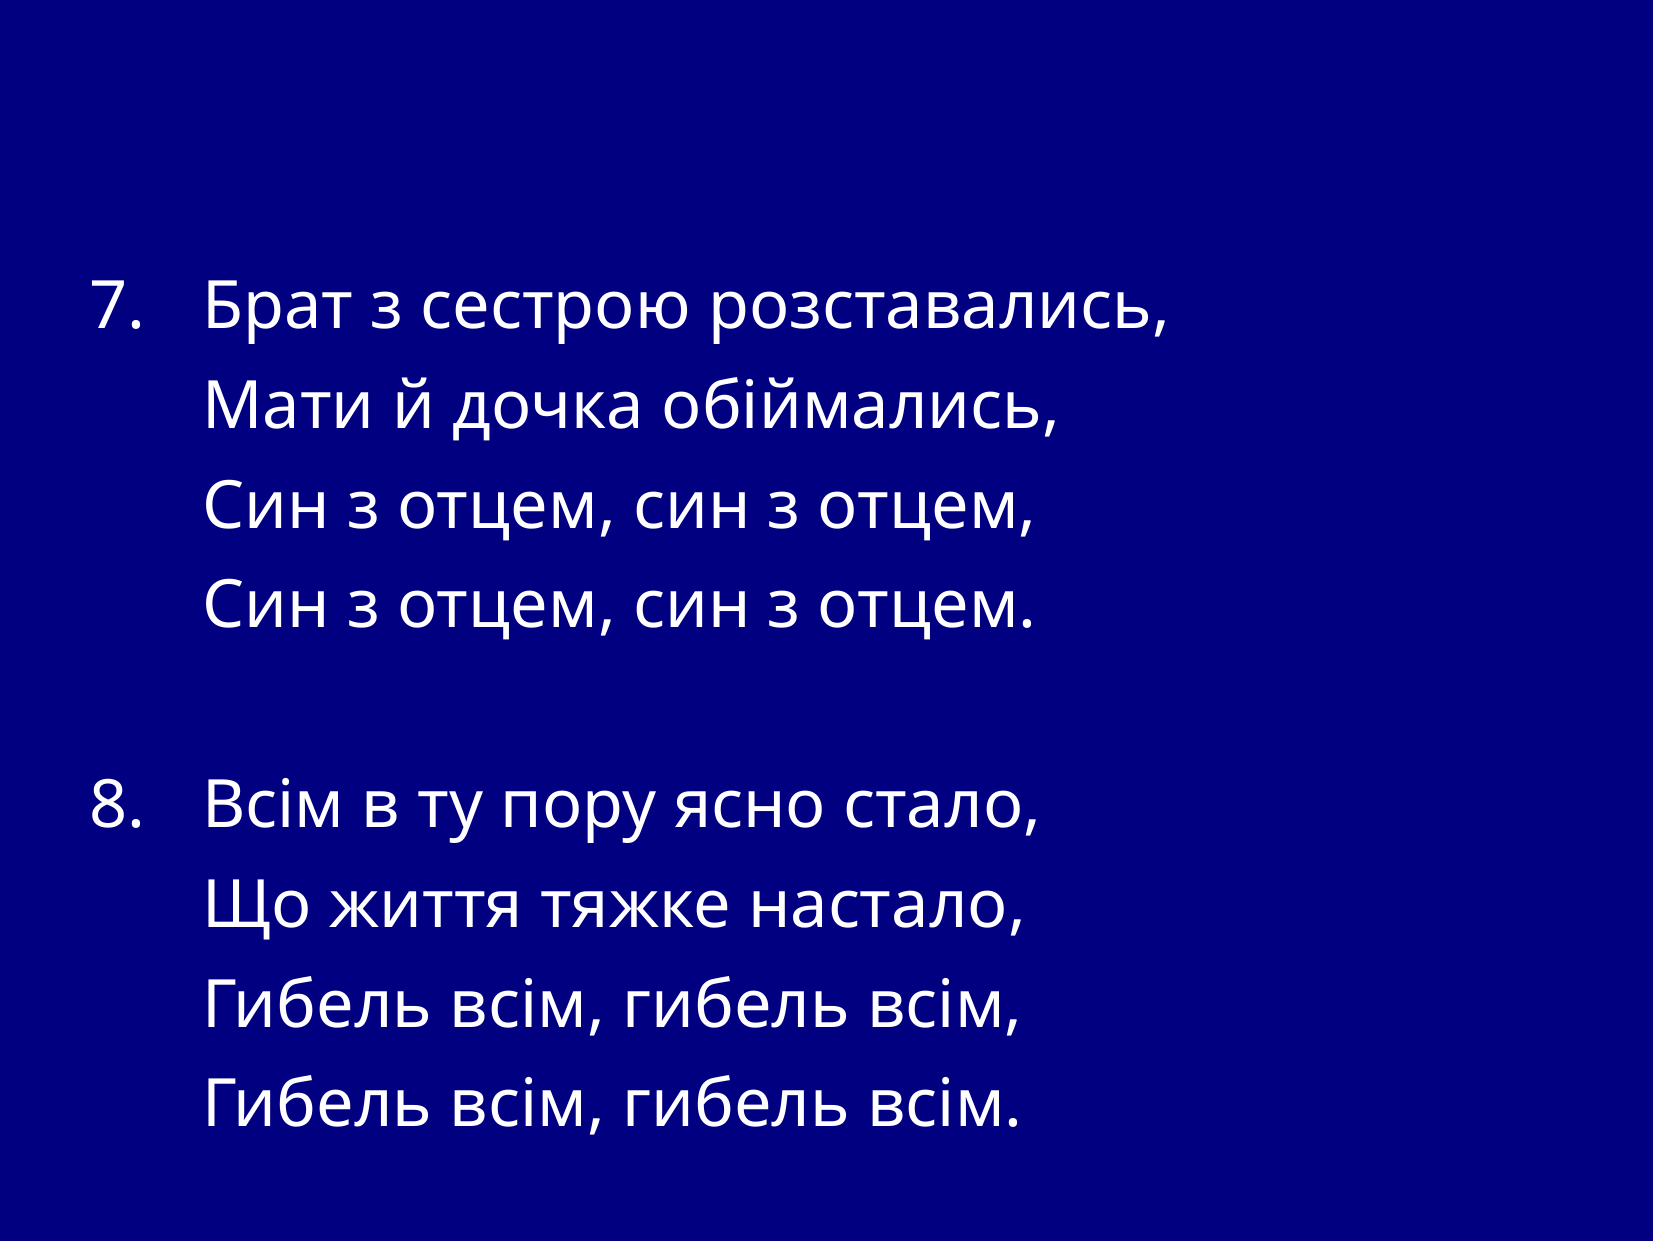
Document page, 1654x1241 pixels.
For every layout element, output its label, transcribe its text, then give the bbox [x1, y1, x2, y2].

text_box 7. Брат з сестрою розставались, Мати й дочка обіймались, Син з отцем, син з отцем, Син з отцем, син з отцем. 8. Всім в ту пору ясно стало, Що життя тяжке настало, Гибель всім, гибель всім, Гибель всім, гибель всім. [75, 150, 1576, 1163]
